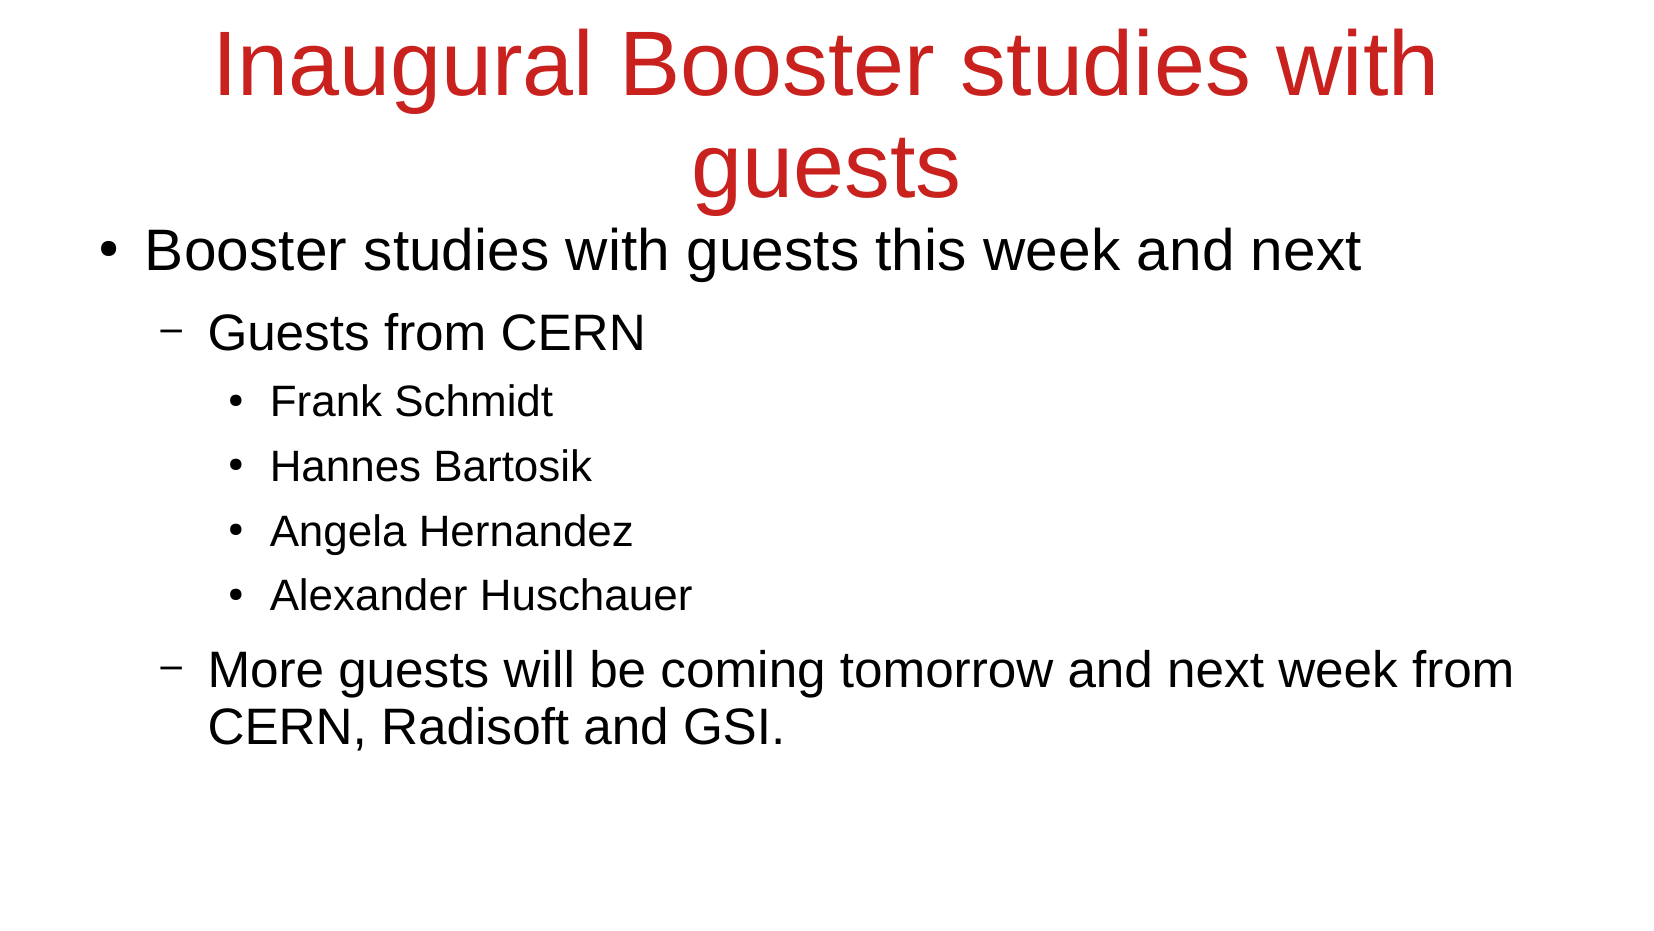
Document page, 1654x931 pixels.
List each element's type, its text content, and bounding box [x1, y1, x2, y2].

title Inaugural Booster studies with guests [82, 12, 1571, 217]
list Booster studies with guests this week and next Guests from CERN Frank Schmidt Hannes Bartosik Angela Hernandez Alexander Huschauer More guests will be coming tomorrow and next week from CERN, Radisoft and GSI. [82, 217, 1571, 758]
